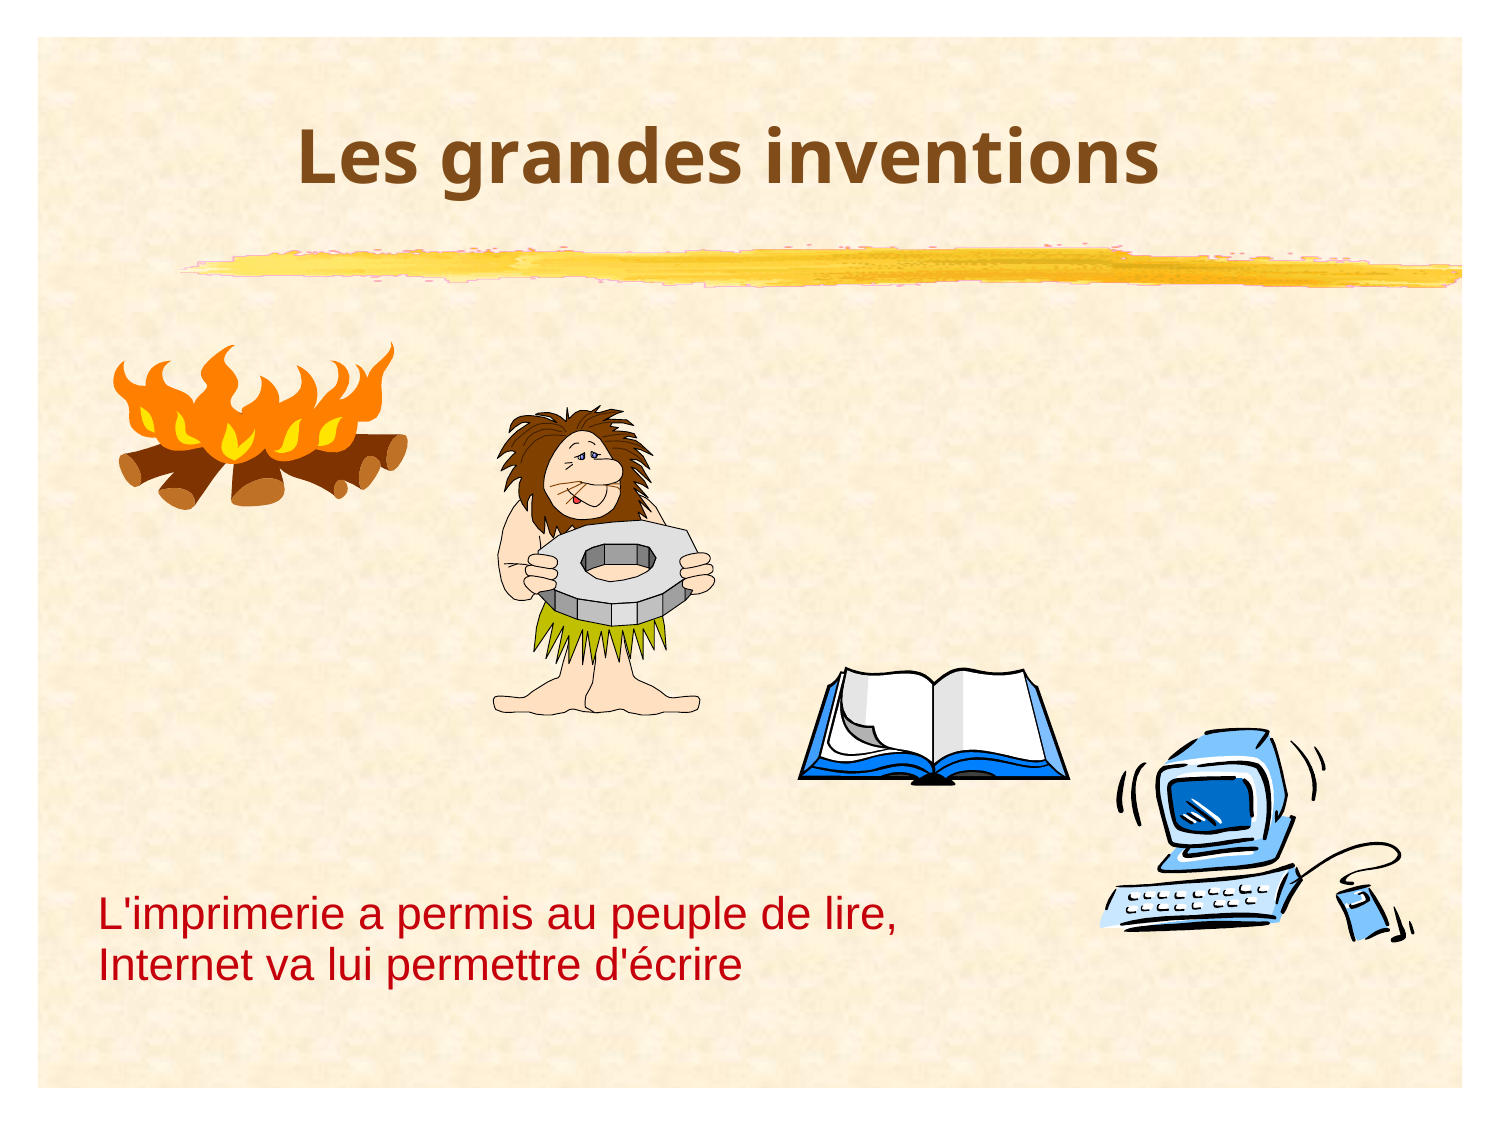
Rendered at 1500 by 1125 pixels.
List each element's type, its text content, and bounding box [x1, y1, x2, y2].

text_box L'imprimerie a permis au peuple de lire, Internet va lui permettre d'écrire [85, 888, 1058, 991]
title Les grandes inventions [126, 67, 1330, 243]
picture [37, 37, 1463, 1088]
